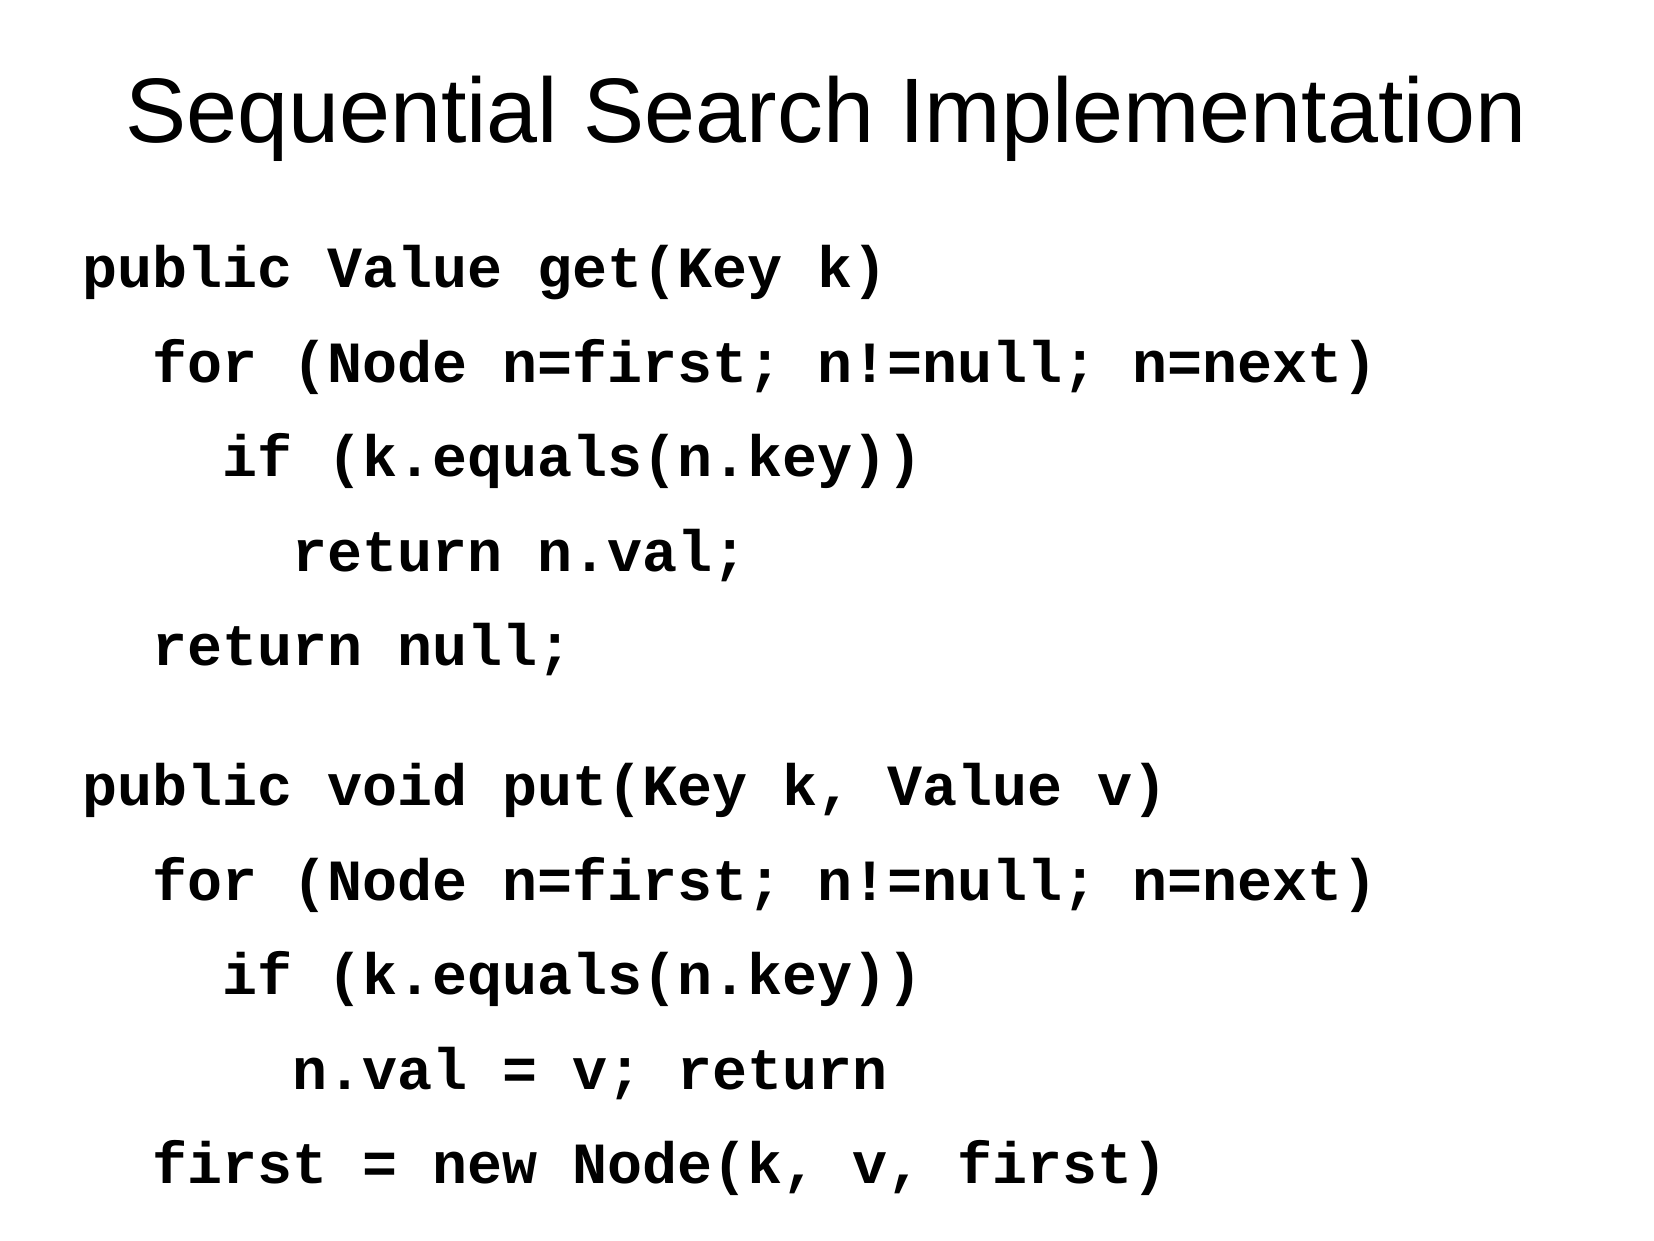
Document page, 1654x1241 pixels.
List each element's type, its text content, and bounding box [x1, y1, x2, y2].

list public Value get(Key k) for (Node n=first; n!=null; n=next) if (k.equals(n.key)) return n.val; return null; public void put(Key k, Value v) for (Node n=first; n!=null; n=next) if (k.equals(n.key)) n.val = v; return first = new Node(k, v, first) [82, 231, 1571, 1207]
title Sequential Search Implementation [82, 8, 1571, 216]
